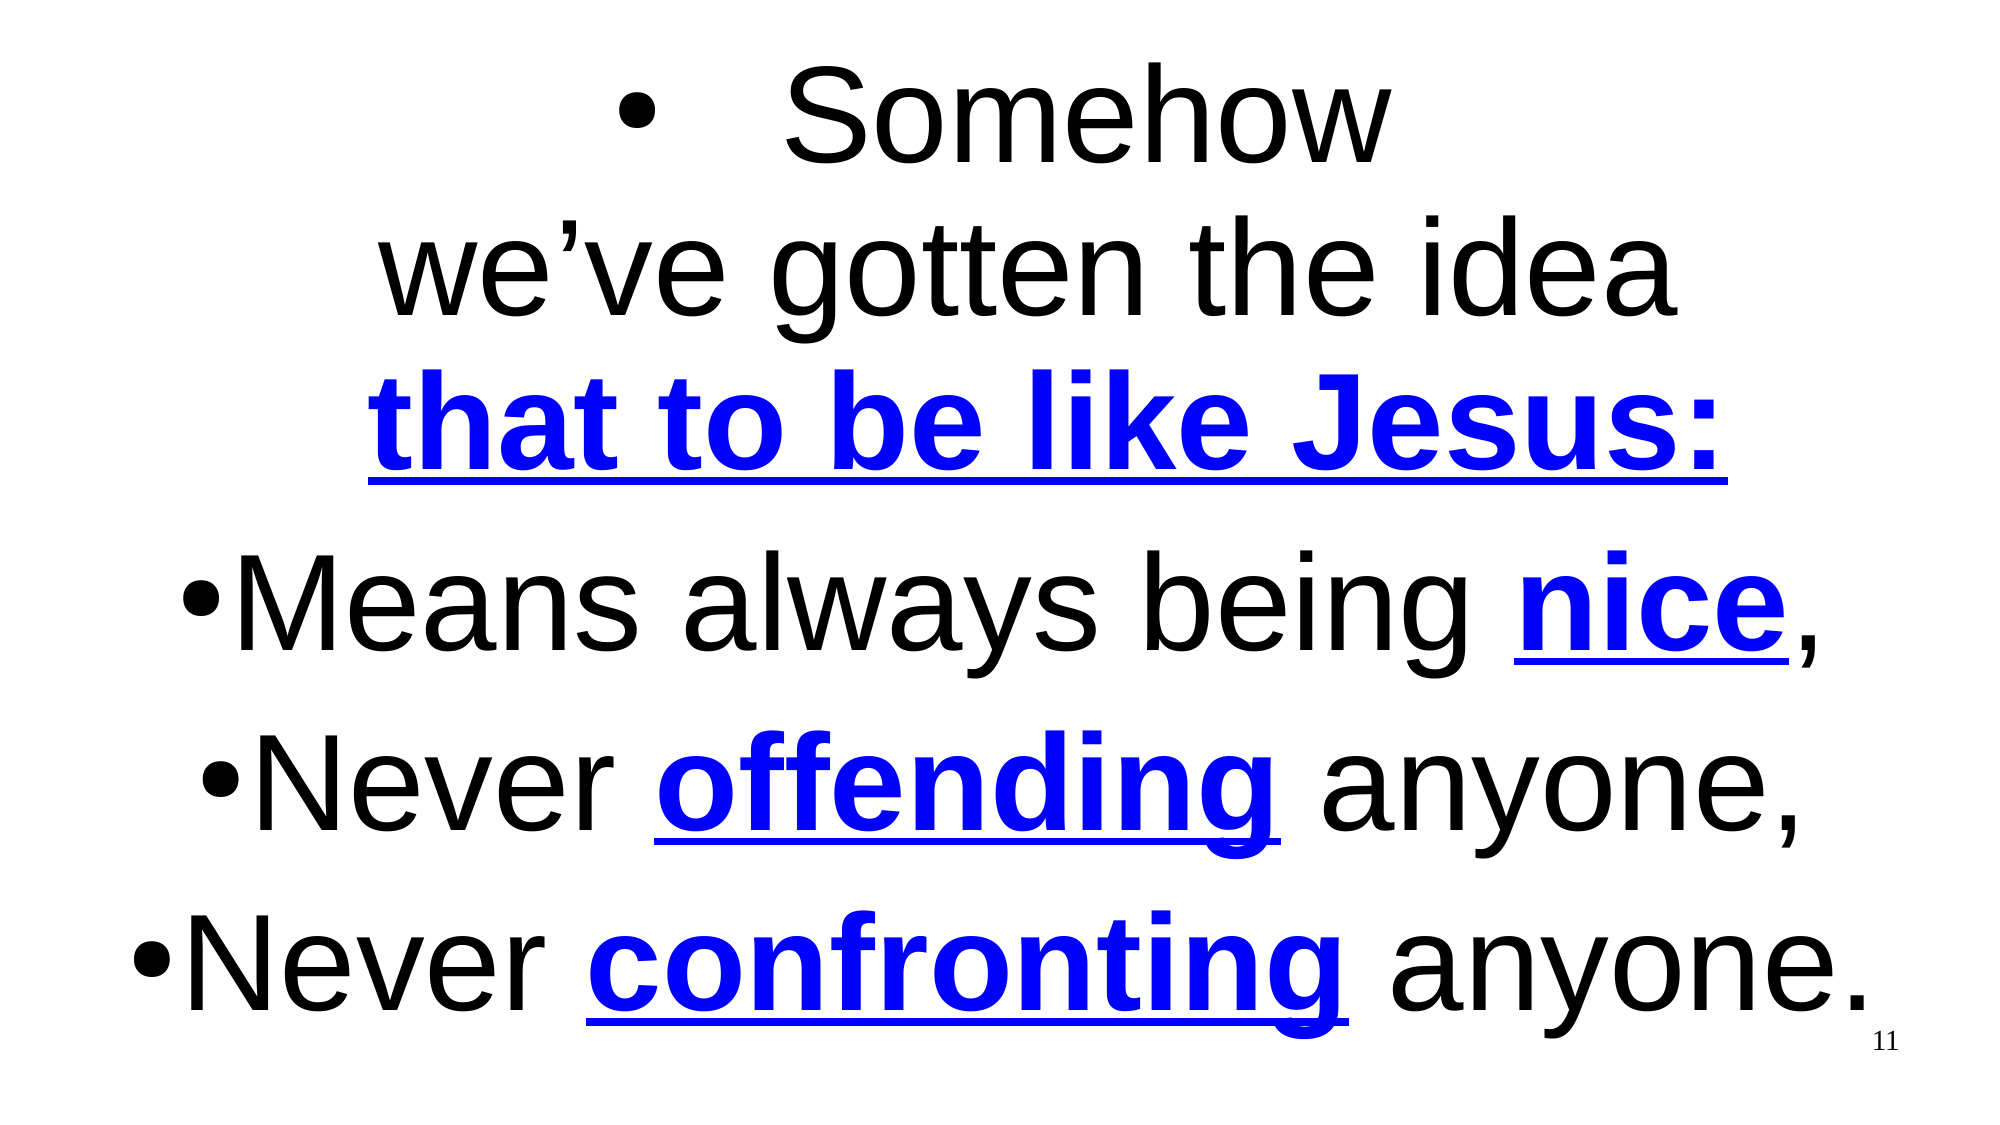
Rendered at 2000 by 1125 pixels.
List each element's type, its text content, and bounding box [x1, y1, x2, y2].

list Somehow we’ve gotten the idea that to be like Jesus: Means always being nice, Never offending anyone, Never confronting anyone. [37, 37, 1988, 1088]
